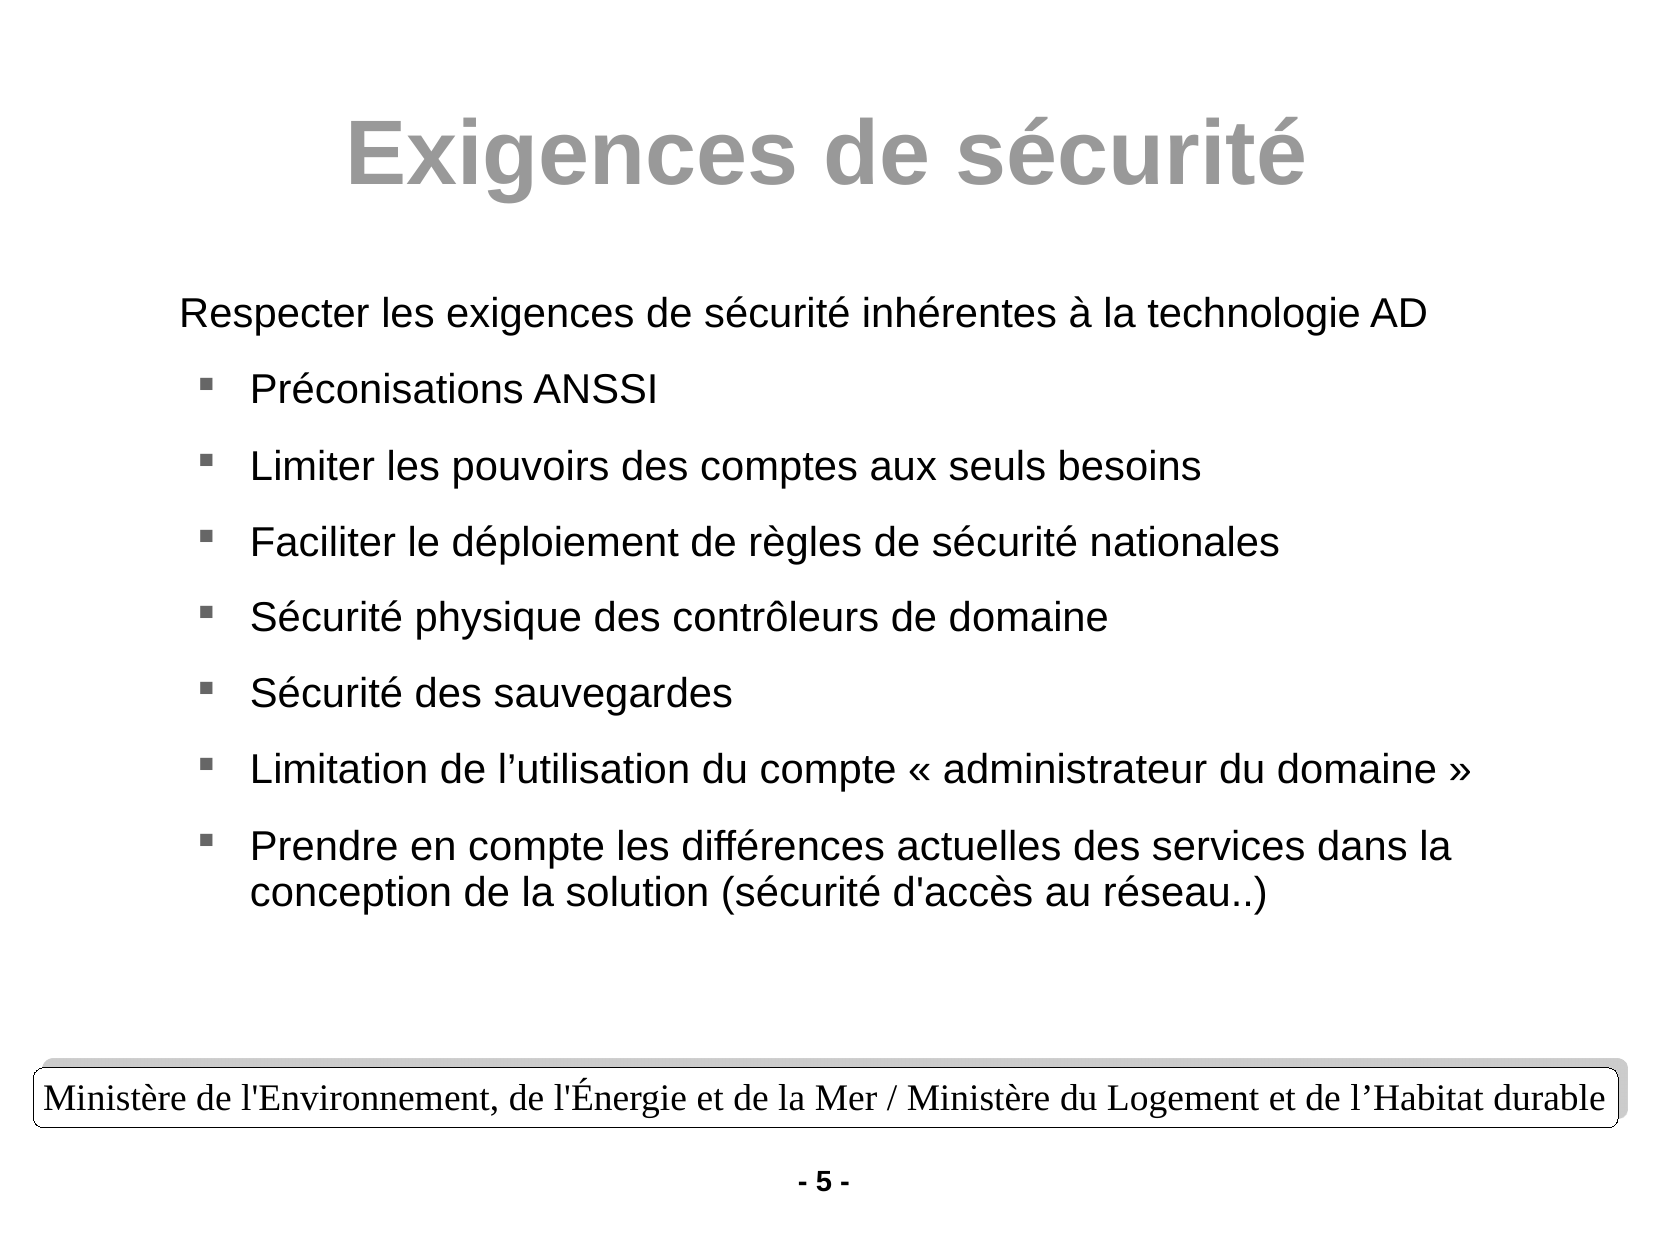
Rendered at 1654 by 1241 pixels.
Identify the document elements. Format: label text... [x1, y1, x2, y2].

list Respecter les exigences de sécurité inhérentes à la technologie AD Préconisations ANSSI Limiter les pouvoirs des comptes aux seuls besoins Faciliter le déploiement de règles de sécurité nationales Sécurité physique des contrôleurs de domaine Sécurité des sauvegardes Limitation de l’utilisation du compte « administrateur du domaine » Prendre en compte les différences actuelles des services dans la conception de la solution (sécurité d'accès au réseau..) [179, 290, 1509, 1010]
title Exigences de sécurité [82, 49, 1571, 257]
